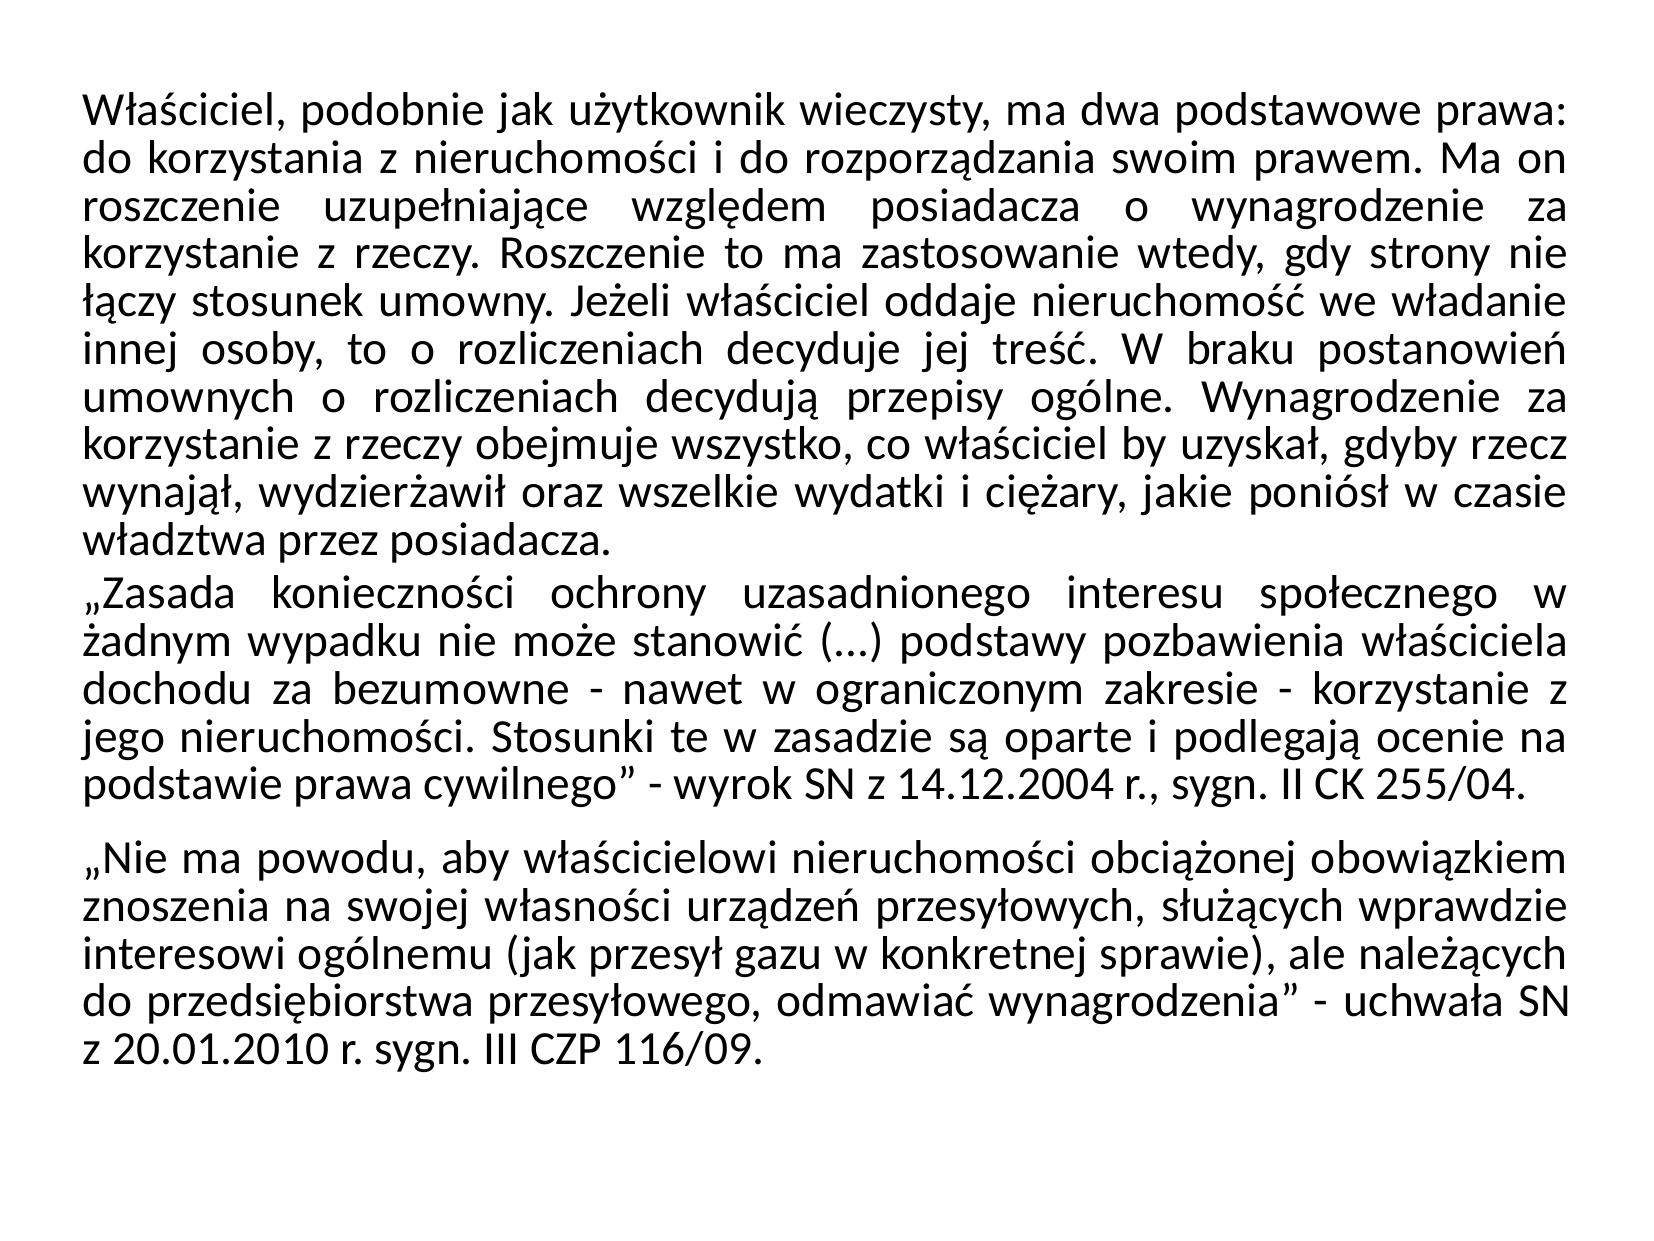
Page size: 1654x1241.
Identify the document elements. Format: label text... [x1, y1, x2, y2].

list Właściciel, podobnie jak użytkownik wieczysty, ma dwa podstawowe prawa: do korzystania z nieruchomości i do rozporządzania swoim prawem. Ma on roszczenie uzupełniające względem posiadacza o wynagrodzenie za korzystanie z rzeczy. Roszczenie to ma zastosowanie wtedy, gdy strony nie łączy stosunek umowny. Jeżeli właściciel oddaje nieruchomość we władanie innej osoby, to o rozliczeniach decyduje jej treść. W braku postanowień umownych o rozliczeniach decydują przepisy ogólne. Wynagrodzenie za korzystanie z rzeczy obejmuje wszystko, co właściciel by uzyskał, gdyby rzecz wynajął, wydzierżawił oraz wszelkie wydatki i ciężary, jakie poniósł w czasie władztwa przez posiadacza. „Zasada konieczności ochrony uzasadnionego interesu społecznego w żadnym wypadku nie może stanowić (...) podstawy pozbawienia właściciela dochodu za bezumowne - nawet w ograniczonym zakresie - korzystanie z jego nieruchomości. Stosunki te w zasadzie są oparte i podlegają ocenie na podstawie prawa cywilnego” - wyrok SN z 14.12.2004 r., sygn. II CK 255/04. „Nie ma powodu, aby właścicielowi nieruchomości obciążonej obowiązkiem znoszenia na swojej własności urządzeń przesyłowych, służących wprawdzie interesowi ogólnemu (jak przesył gazu w konkretnej sprawie), ale należących do przedsiębiorstwa przesyłowego, odmawiać wynagrodzenia” - uchwała SN z 20.01.2010 r. sygn. III CZP 116/09. [82, 41, 1571, 1091]
